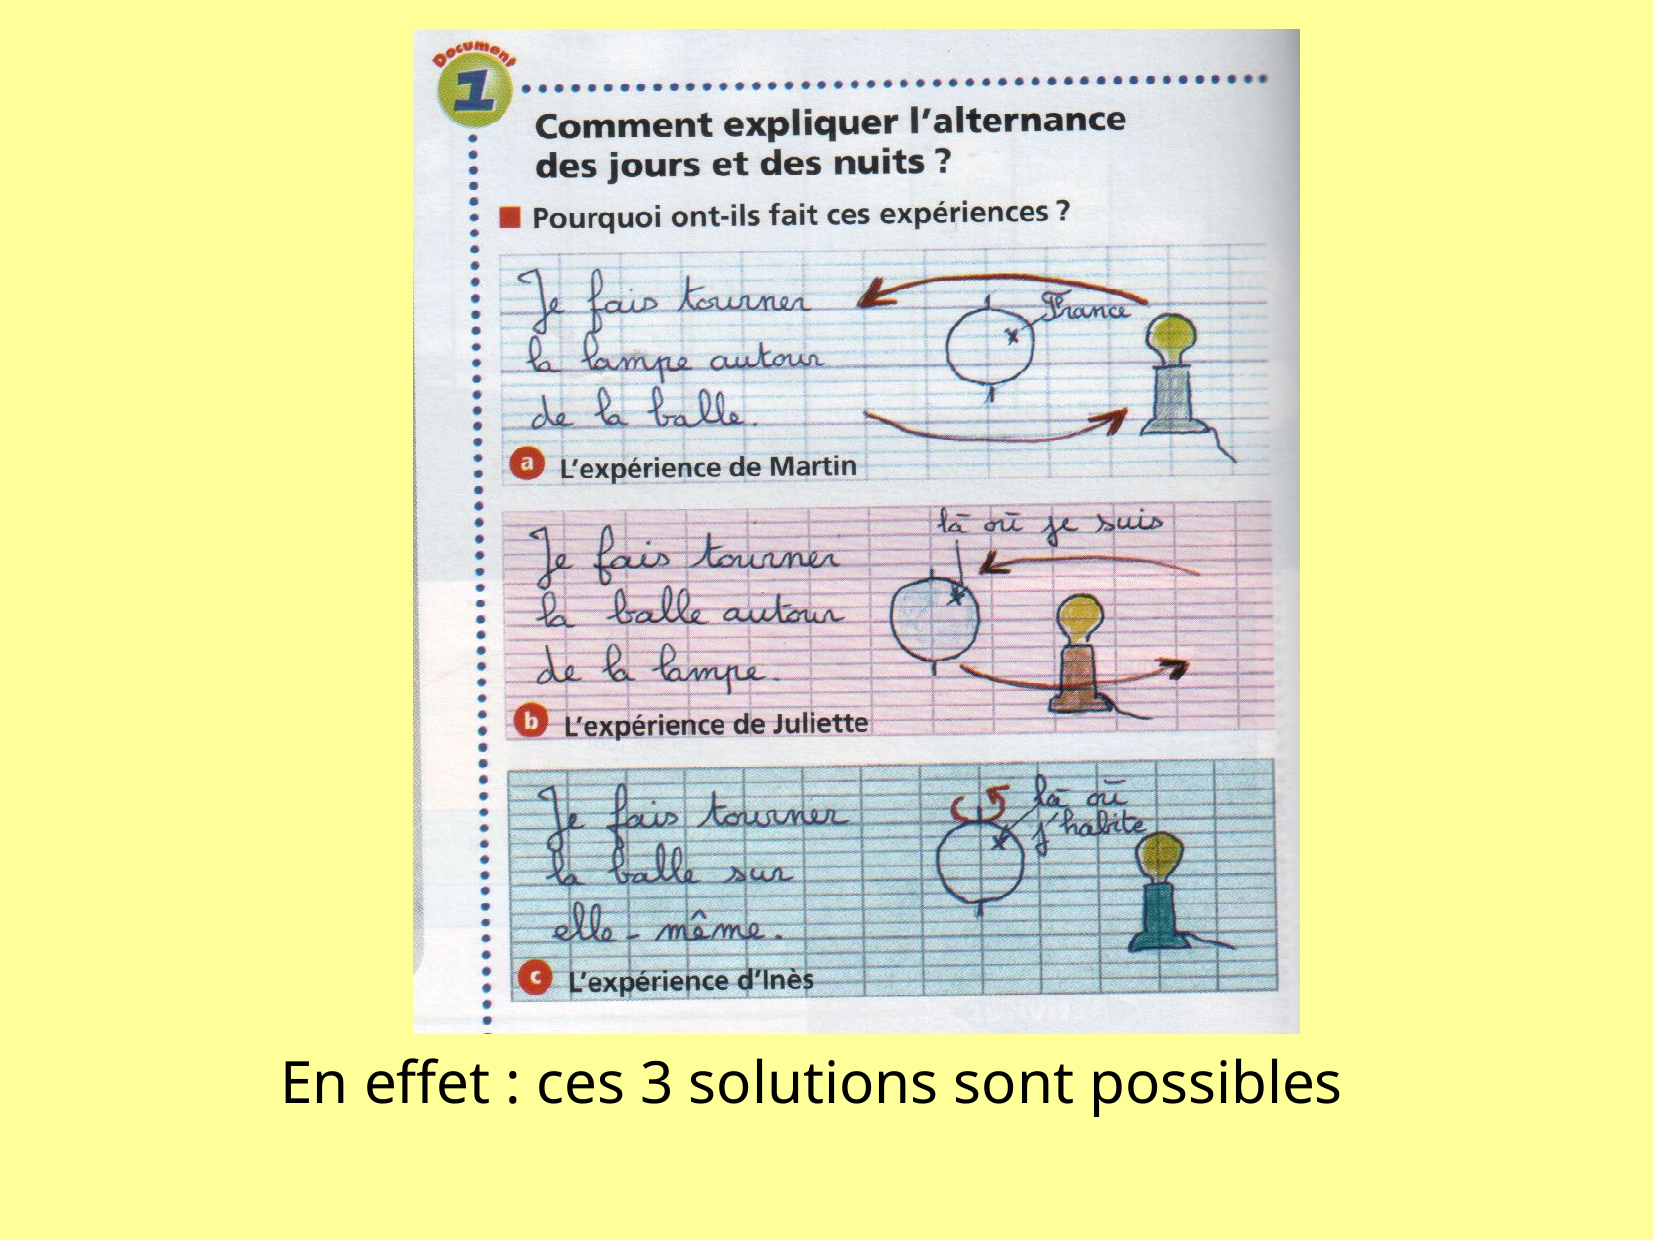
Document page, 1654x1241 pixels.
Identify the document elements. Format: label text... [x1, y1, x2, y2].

text_box En effet : ces 3 solutions sont possibles [265, 1033, 1595, 1241]
picture [413, 29, 1300, 1033]
